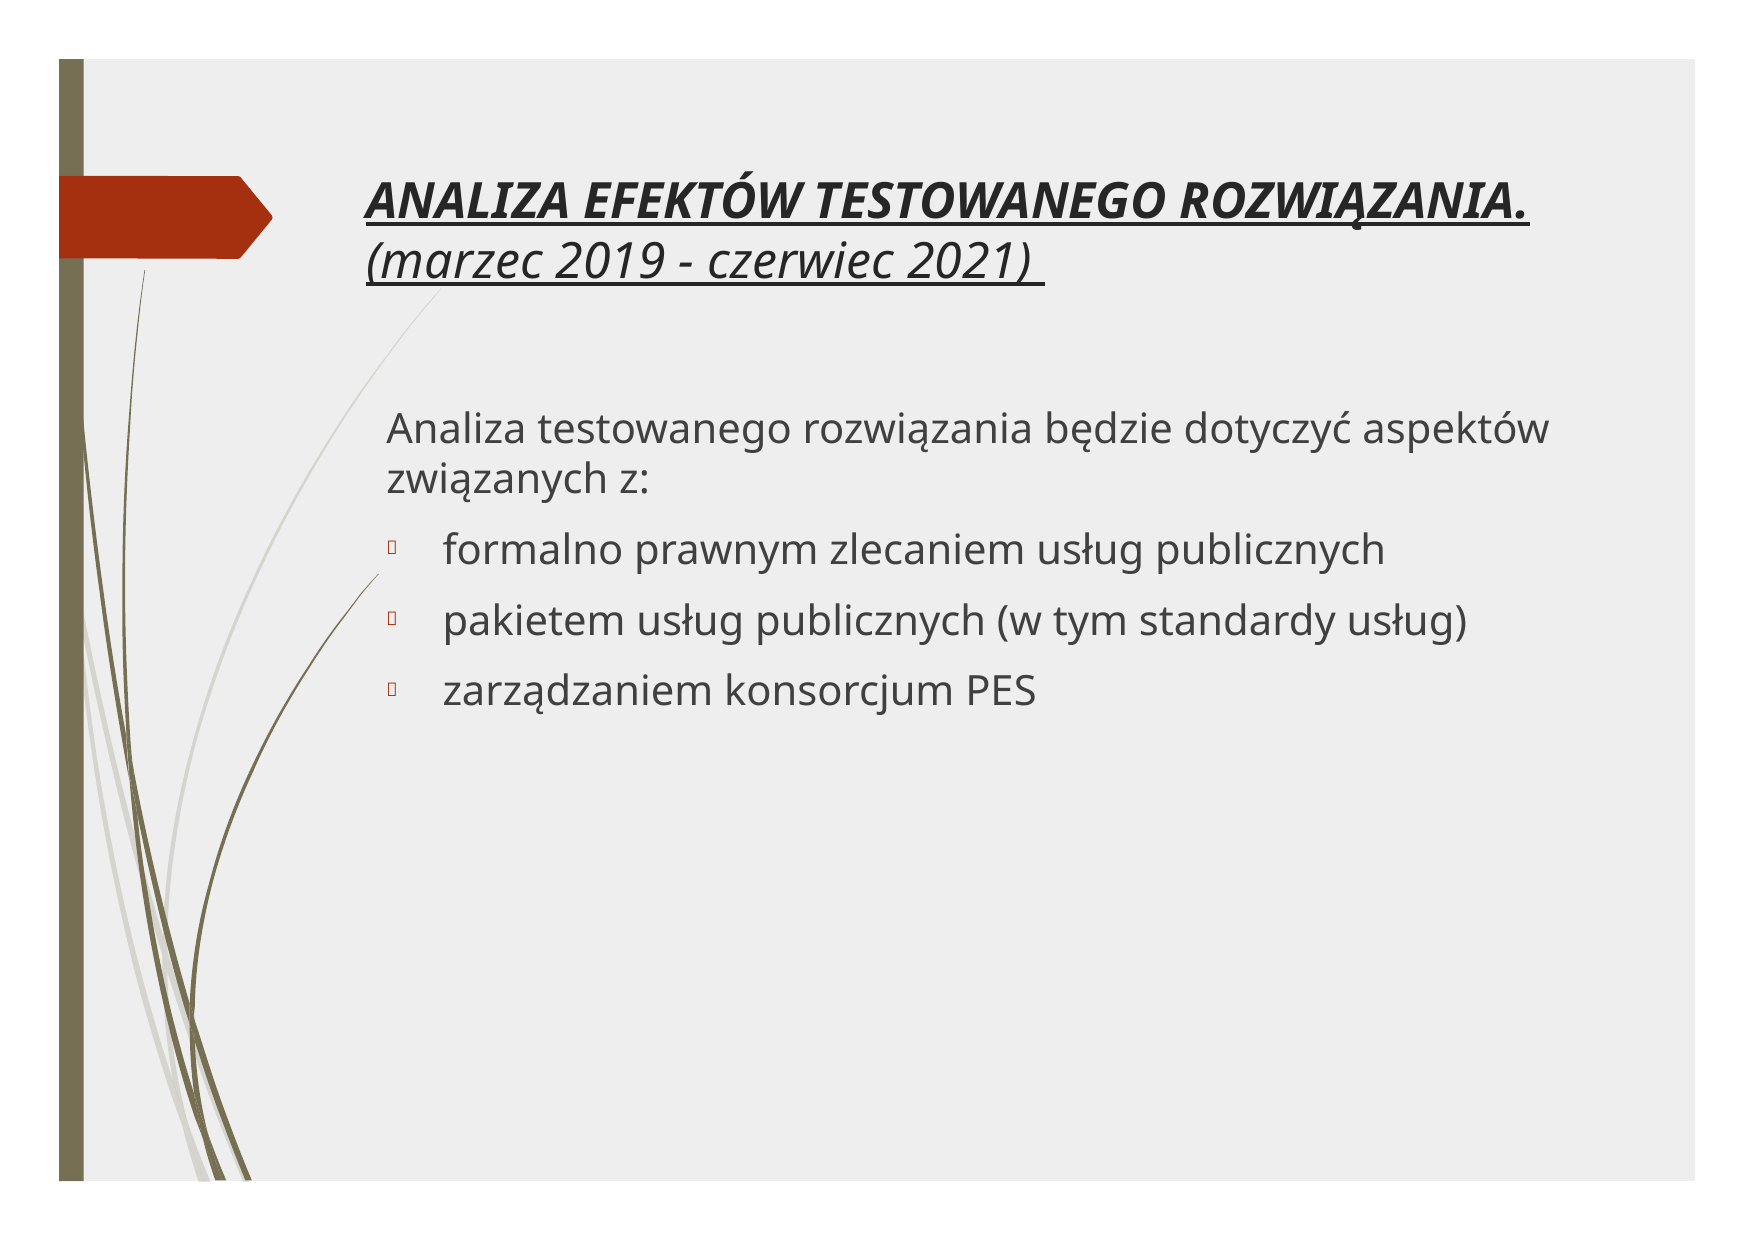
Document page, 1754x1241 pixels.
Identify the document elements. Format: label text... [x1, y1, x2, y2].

title ANALIZA EFEKTÓW TESTOWANEGO ROZWIĄZANIA. (marzec 2019 - czerwiec 2021) [351, 161, 1603, 371]
list Analiza testowanego rozwiązania będzie dotyczyć aspektów związanych z: formalno prawnym zlecaniem usług publicznych pakietem usług publicznych (w tym standardy usług) zarządzaniem konsorcjum PES [371, 394, 1603, 1027]
